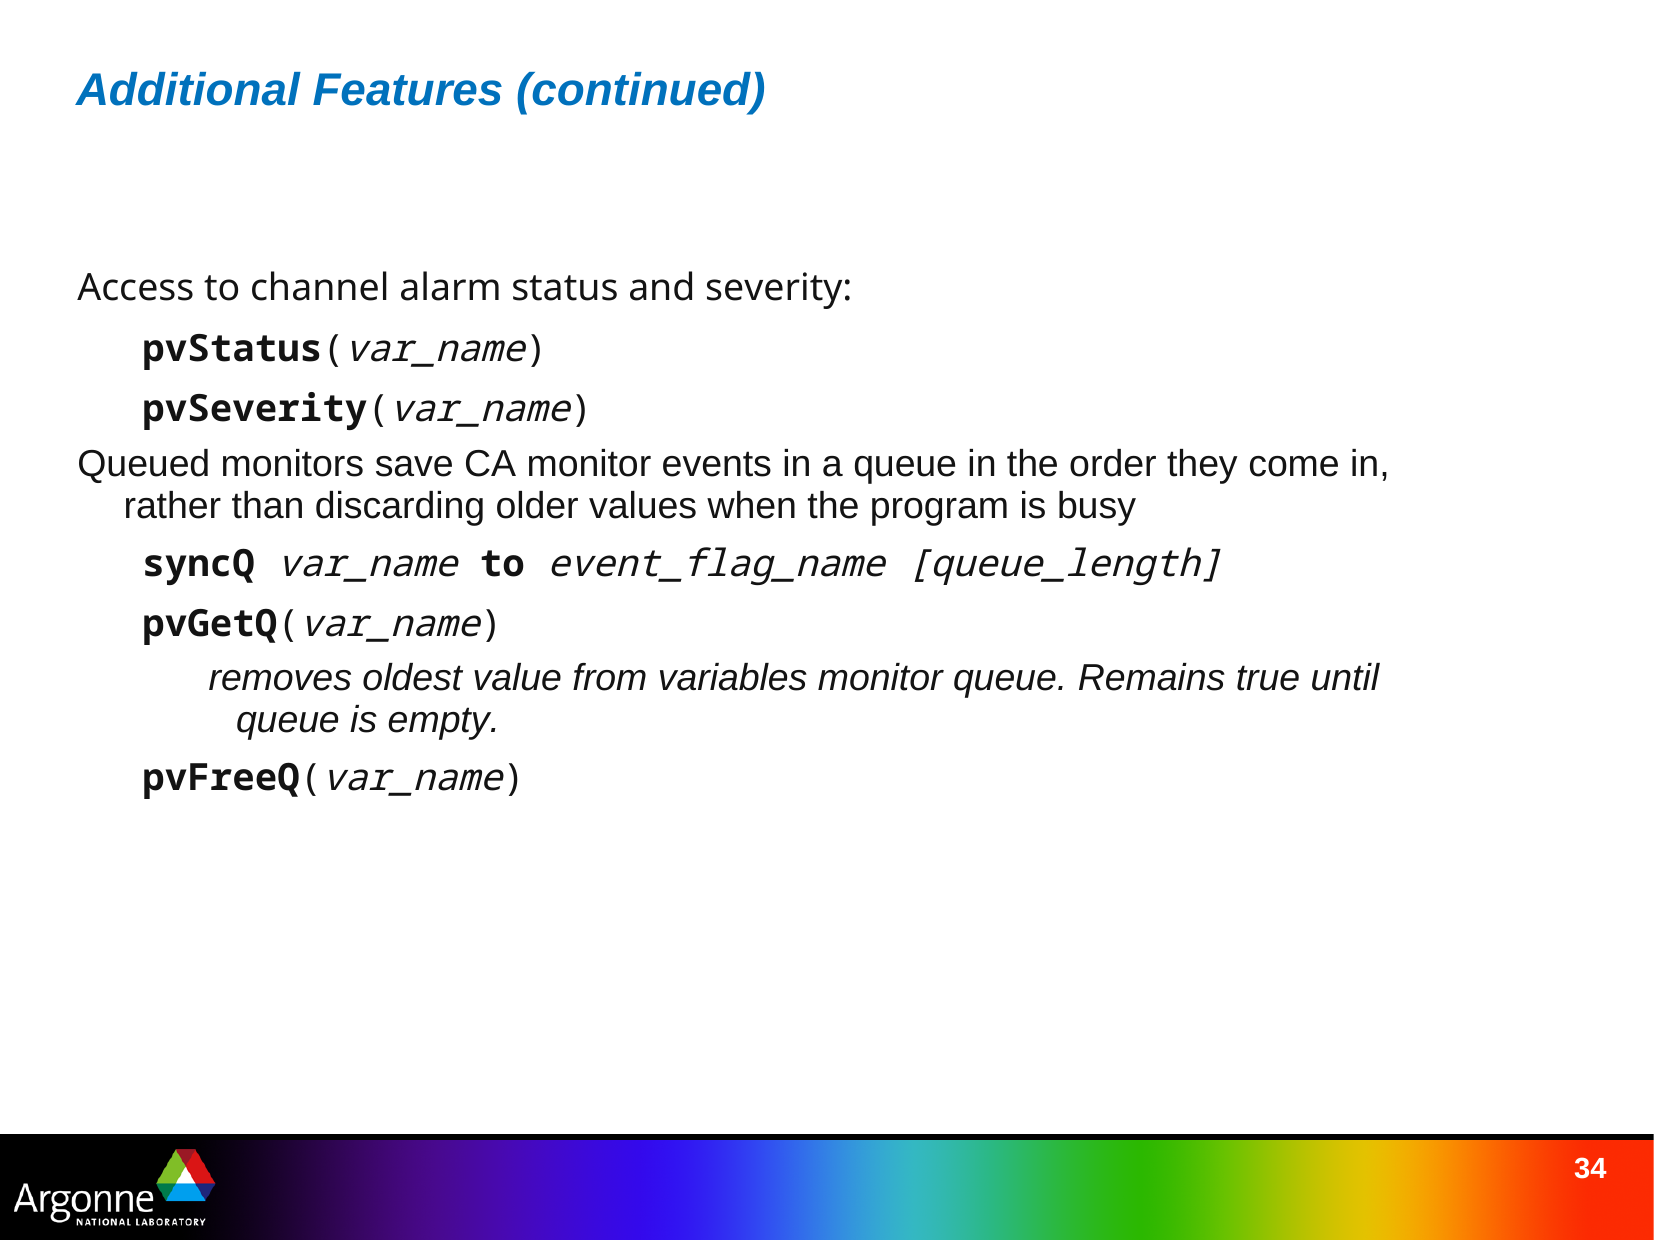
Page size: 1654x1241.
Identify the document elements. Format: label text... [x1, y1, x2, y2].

title Additional Features (continued) [61, 45, 1500, 123]
picture [0, 1134, 1654, 1240]
list Access to channel alarm status and severity: pvStatus(var_name) pvSeverity(var_name) Queued monitors save CA monitor events in a queue in the order they come in, rather than discarding older values when the program is busy syncQ var_name to event_flag_name [queue_length] pvGetQ(var_name) removes oldest value from variables monitor queue. Remains true until queue is empty. pvFreeQ(var_name) [62, 253, 1498, 876]
